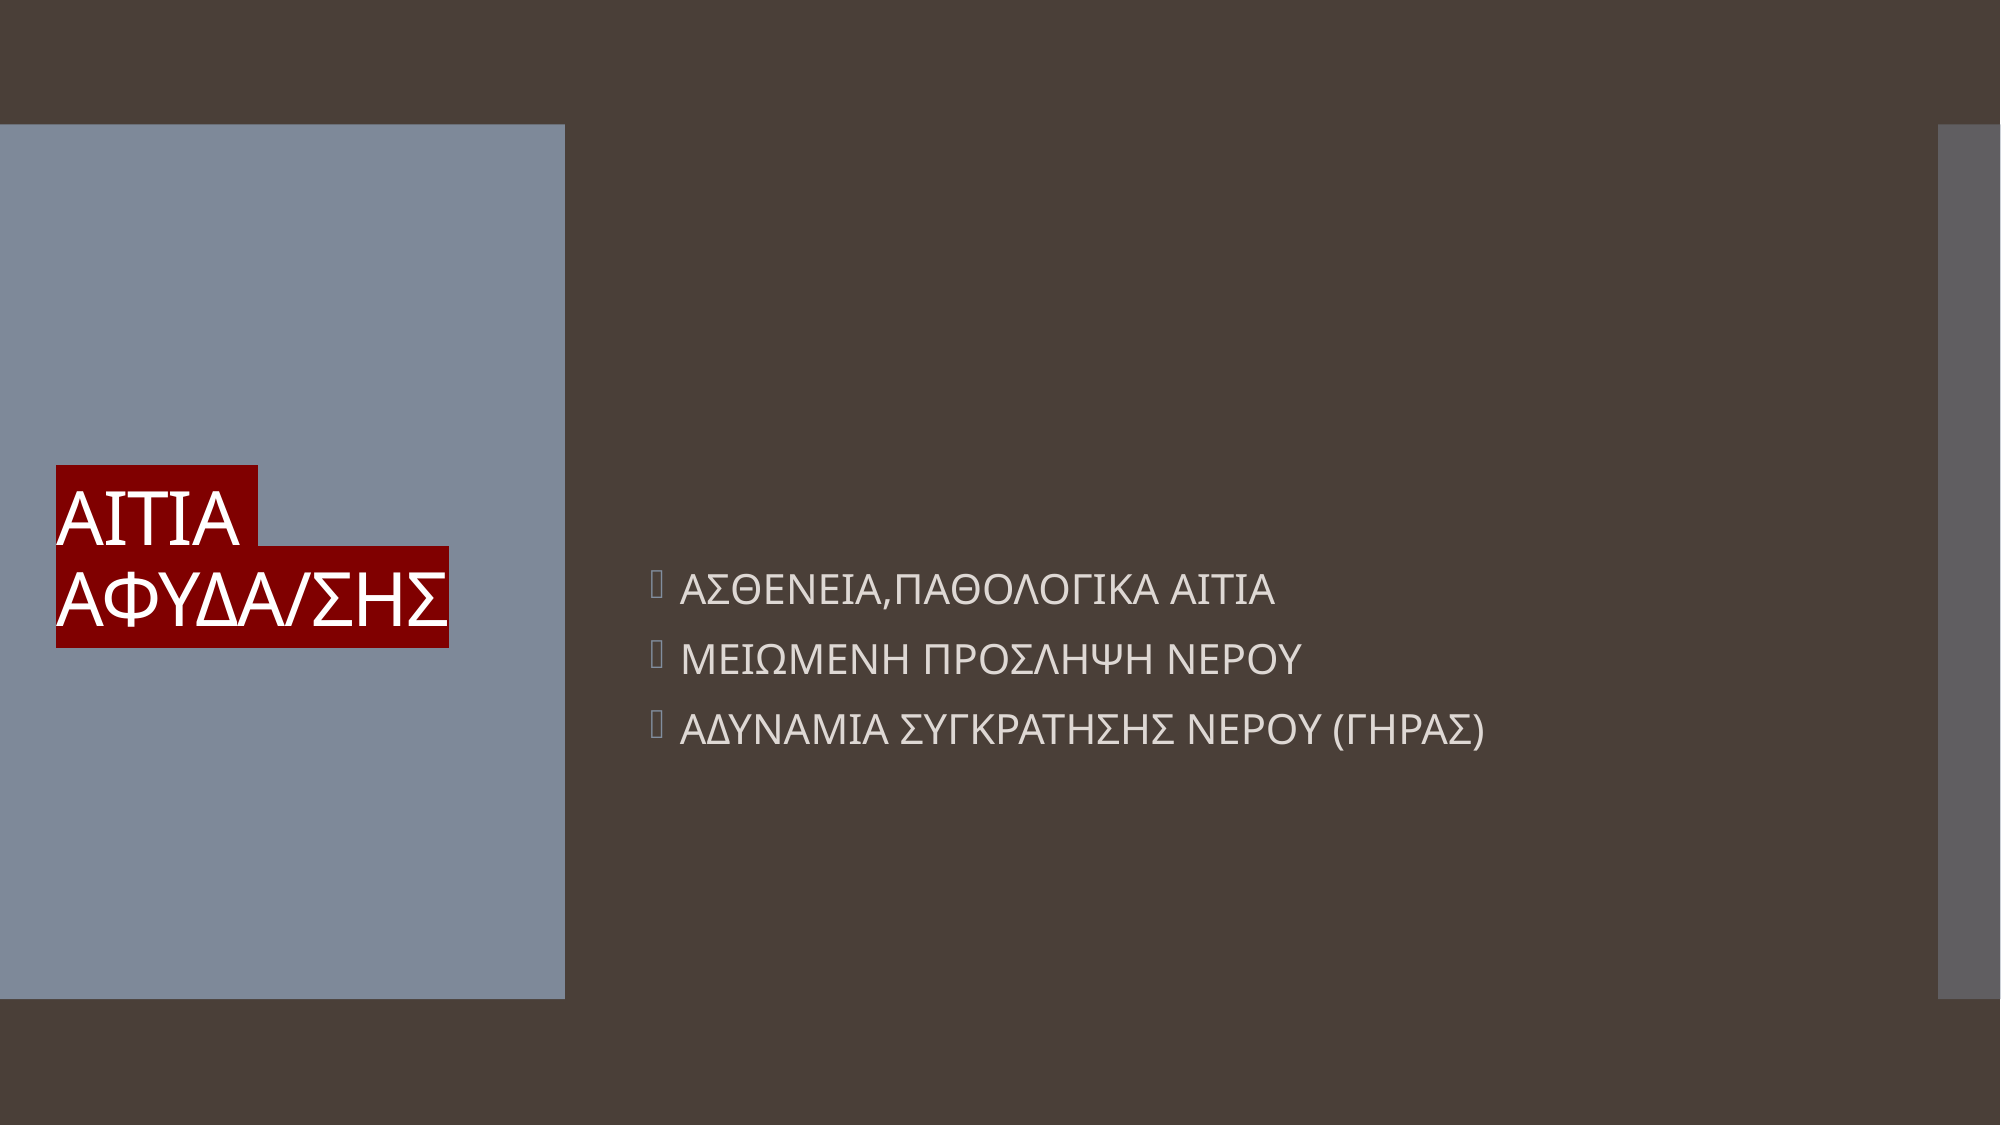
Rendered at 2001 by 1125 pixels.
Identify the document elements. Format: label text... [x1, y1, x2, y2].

list ΑΣΘΕΝΕΙΑ,ΠΑΘΟΛΟΓΙΚΑ ΑΙΤΙΑ ΜΕΙΩΜΕΝΗ ΠΡΟΣΛΗΨΗ ΝΕΡΟΥ ΑΔΥΝΑΜΙΑ ΣΥΓΚΡΑΤΗΣΗΣ ΝΕΡΟΥ (ΓΗΡΑΣ) [634, 340, 1835, 982]
title ΑΙΤΙΑ ΑΦΥΔΑ/ΣΗΣ [41, 184, 526, 940]
